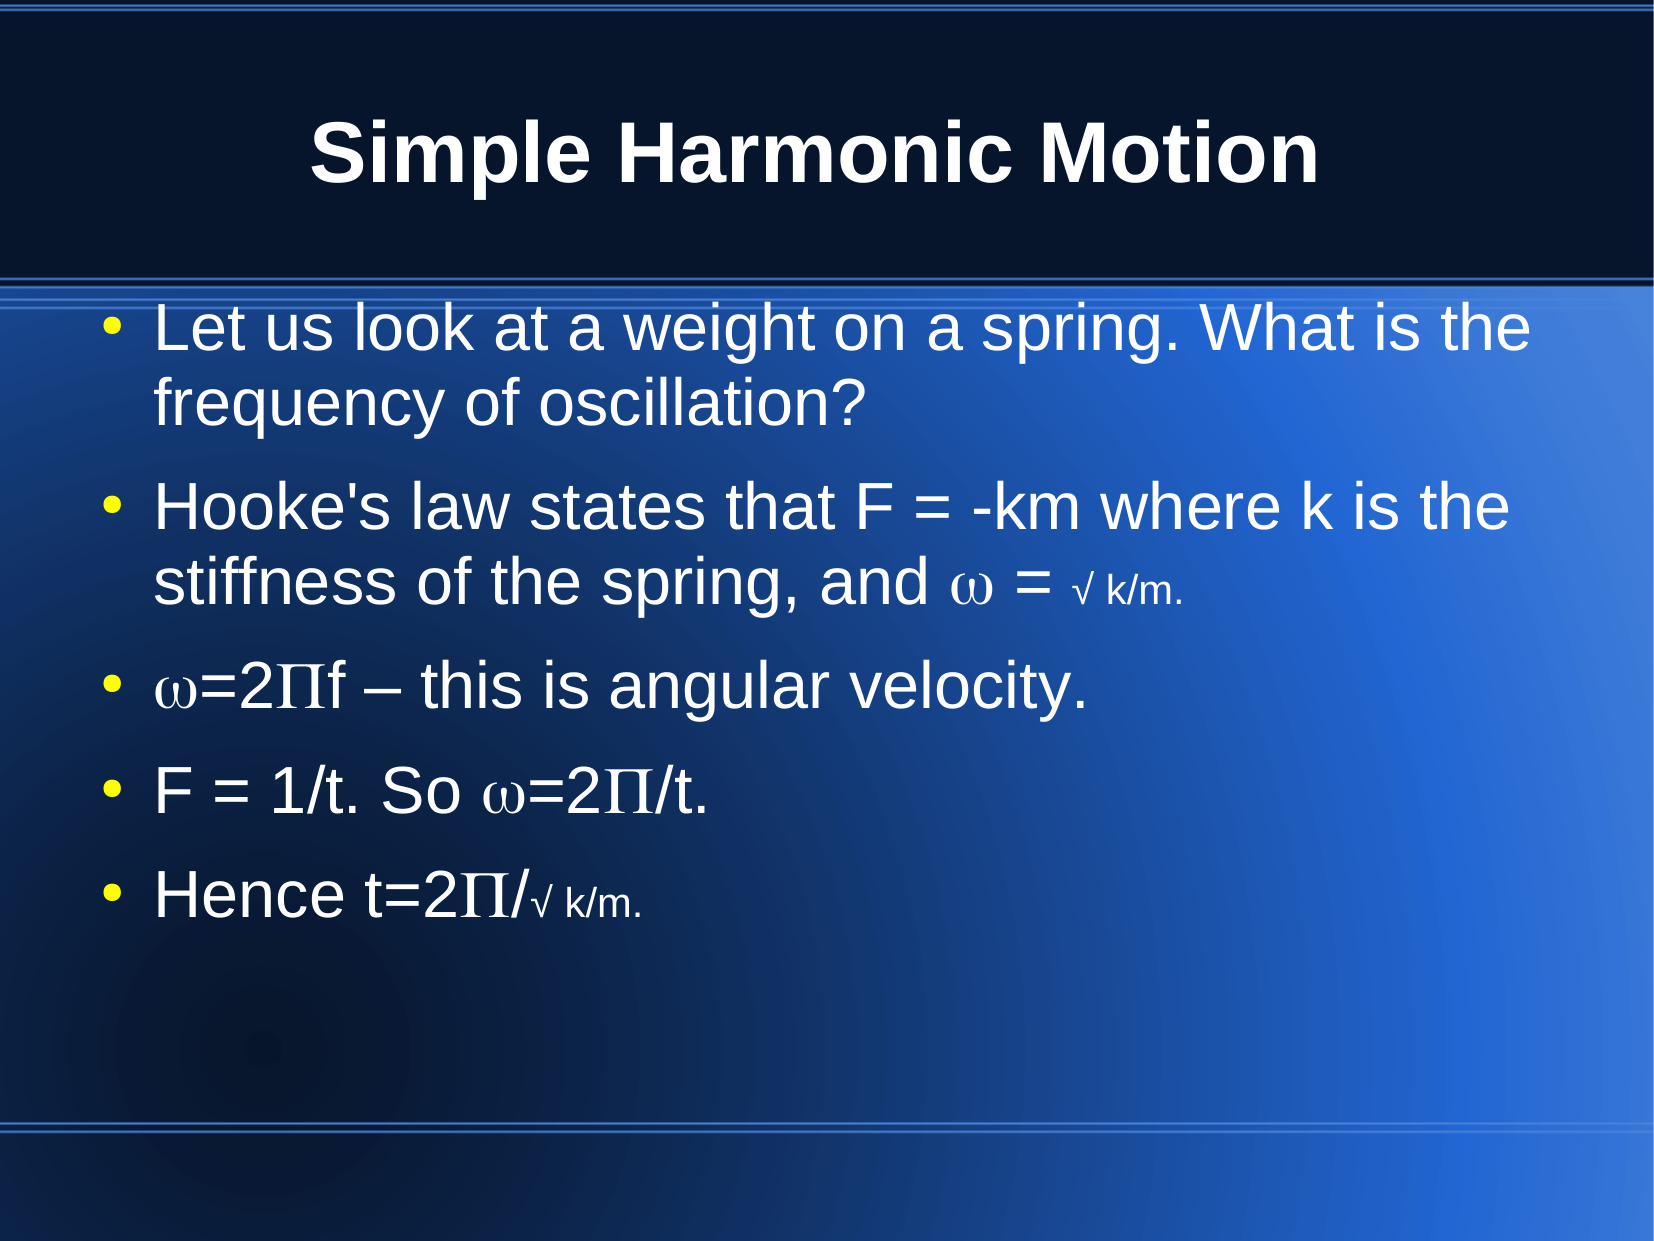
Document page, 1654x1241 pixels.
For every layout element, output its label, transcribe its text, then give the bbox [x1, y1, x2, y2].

picture [0, 0, 1654, 1241]
title Simple Harmonic Motion [82, 49, 1571, 257]
list Let us look at a weight on a spring. What is the frequency of oscillation? Hooke's law states that F = -km where k is the stiffness of the spring, and w = √ k/m. w=2Pf – this is angular velocity. F = 1/t. So w=2P/t. Hence t=2P/√ k/m. [82, 290, 1571, 1109]
